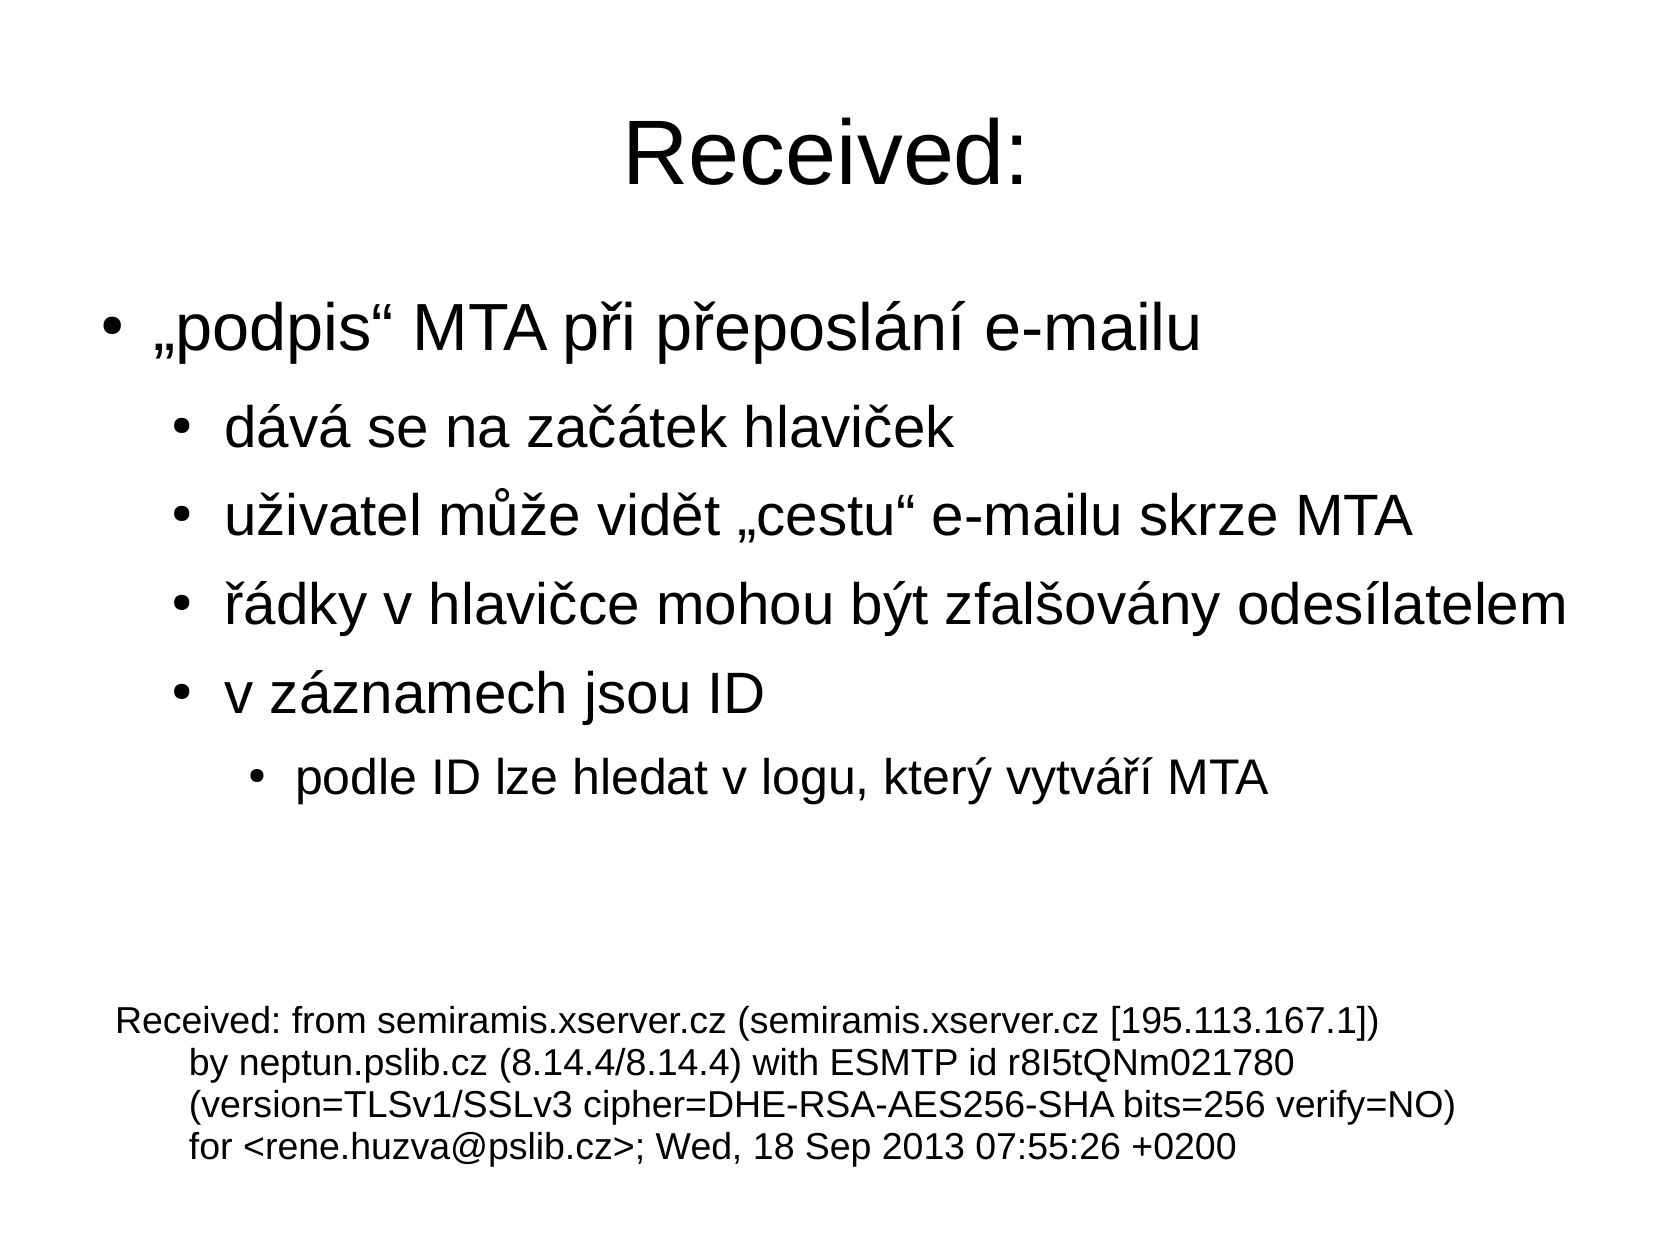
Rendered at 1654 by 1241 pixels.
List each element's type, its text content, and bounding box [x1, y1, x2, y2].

list „podpis“ MTA při přeposlání e-mailu dává se na začátek hlaviček uživatel může vidět „cestu“ e-mailu skrze MTA řádky v hlavičce mohou být zfalšovány odesílatelem v záznamech jsou ID podle ID lze hledat v logu, který vytváří MTA [82, 290, 1571, 1010]
title Received: [82, 49, 1571, 257]
text_box Received: from semiramis.xserver.cz (semiramis.xserver.cz [195.113.167.1]) by neptun.pslib.cz (8.14.4/8.14.4) with ESMTP id r8I5tQNm021780 (version=TLSv1/SSLv3 cipher=DHE-RSA-AES256-SHA bits=256 verify=NO) for <rene.huzva@pslib.cz>; Wed, 18 Sep 2013 07:55:26 +0200 [100, 992, 1489, 1175]
